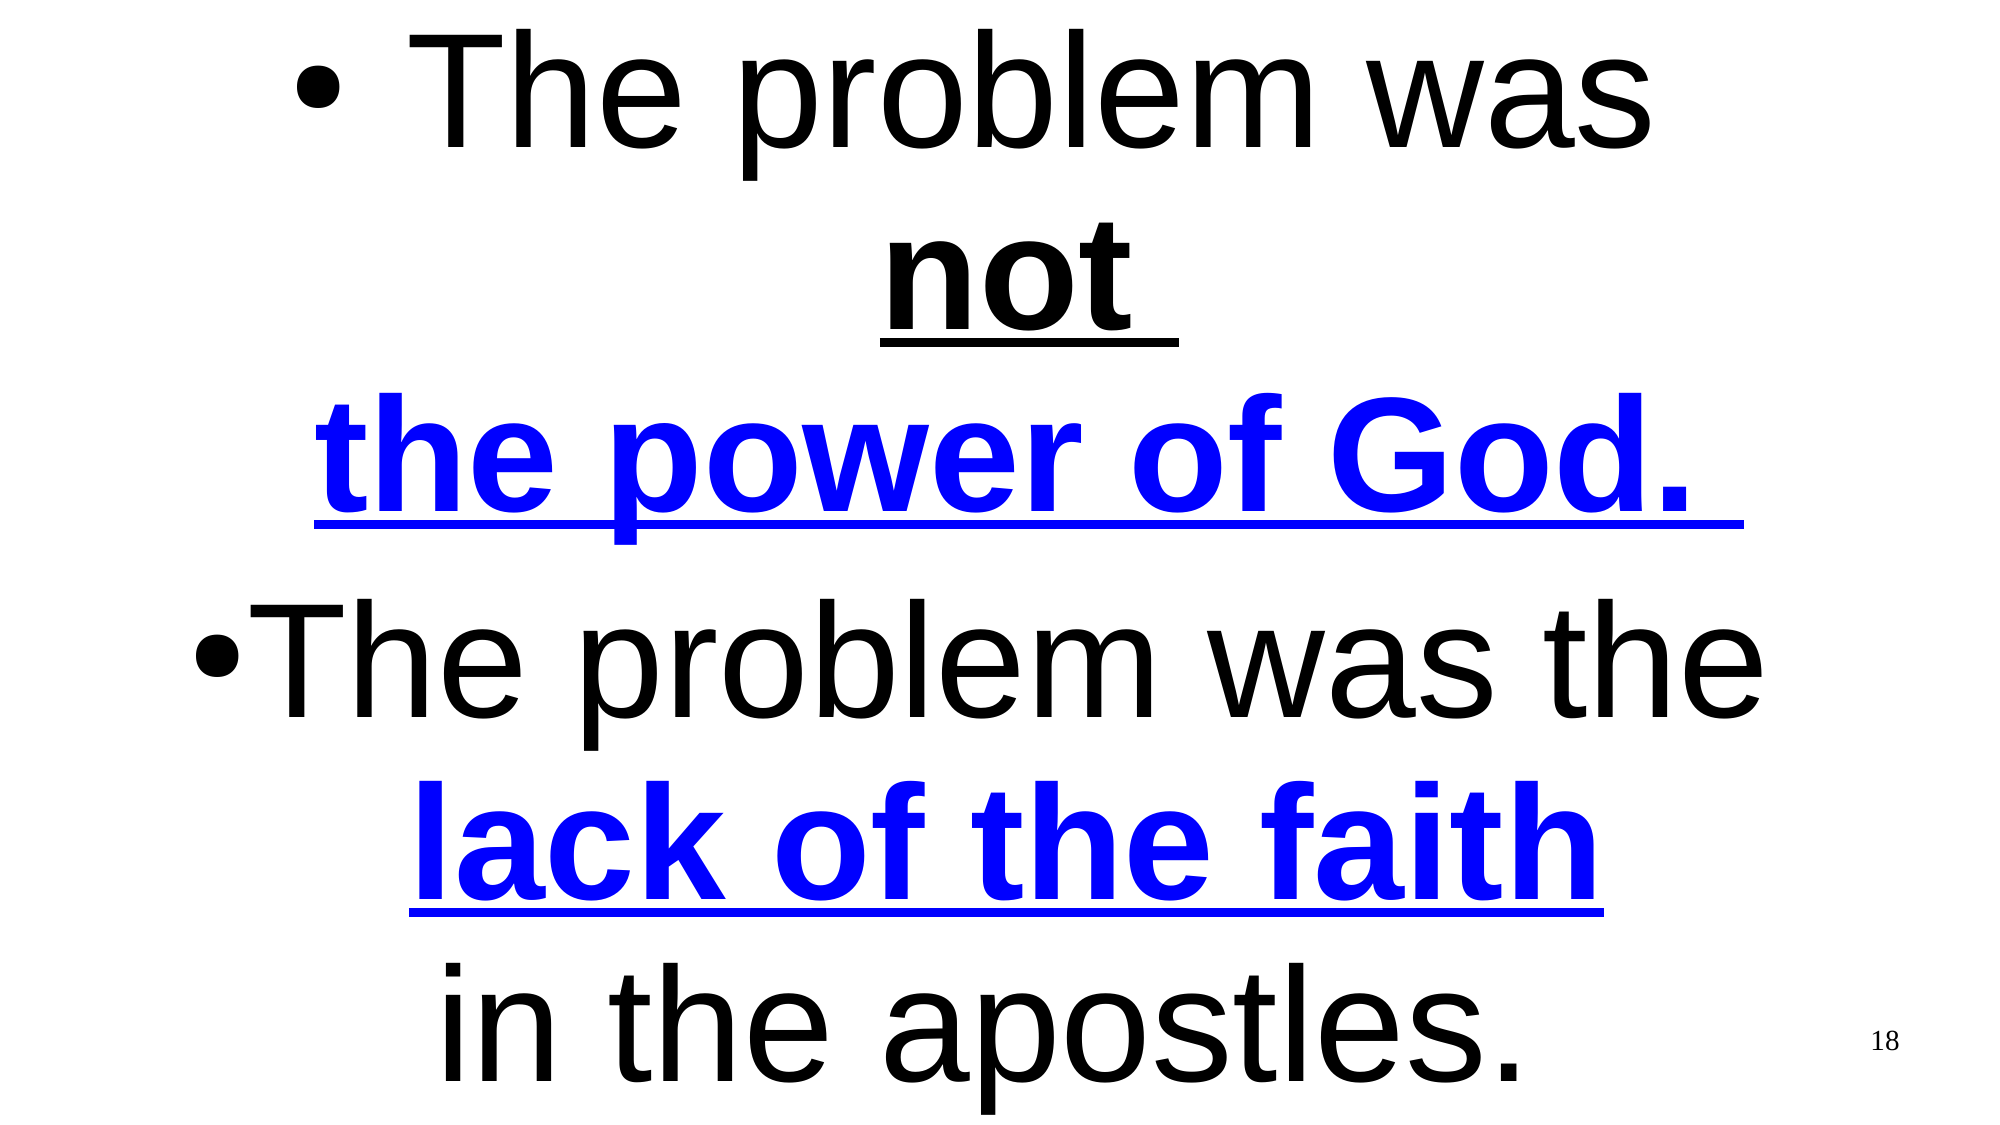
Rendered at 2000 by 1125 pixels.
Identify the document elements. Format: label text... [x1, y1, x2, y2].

list The problem was not the power of God. The problem was the lack of the faith in the apostles. [0, 0, 1996, 1123]
